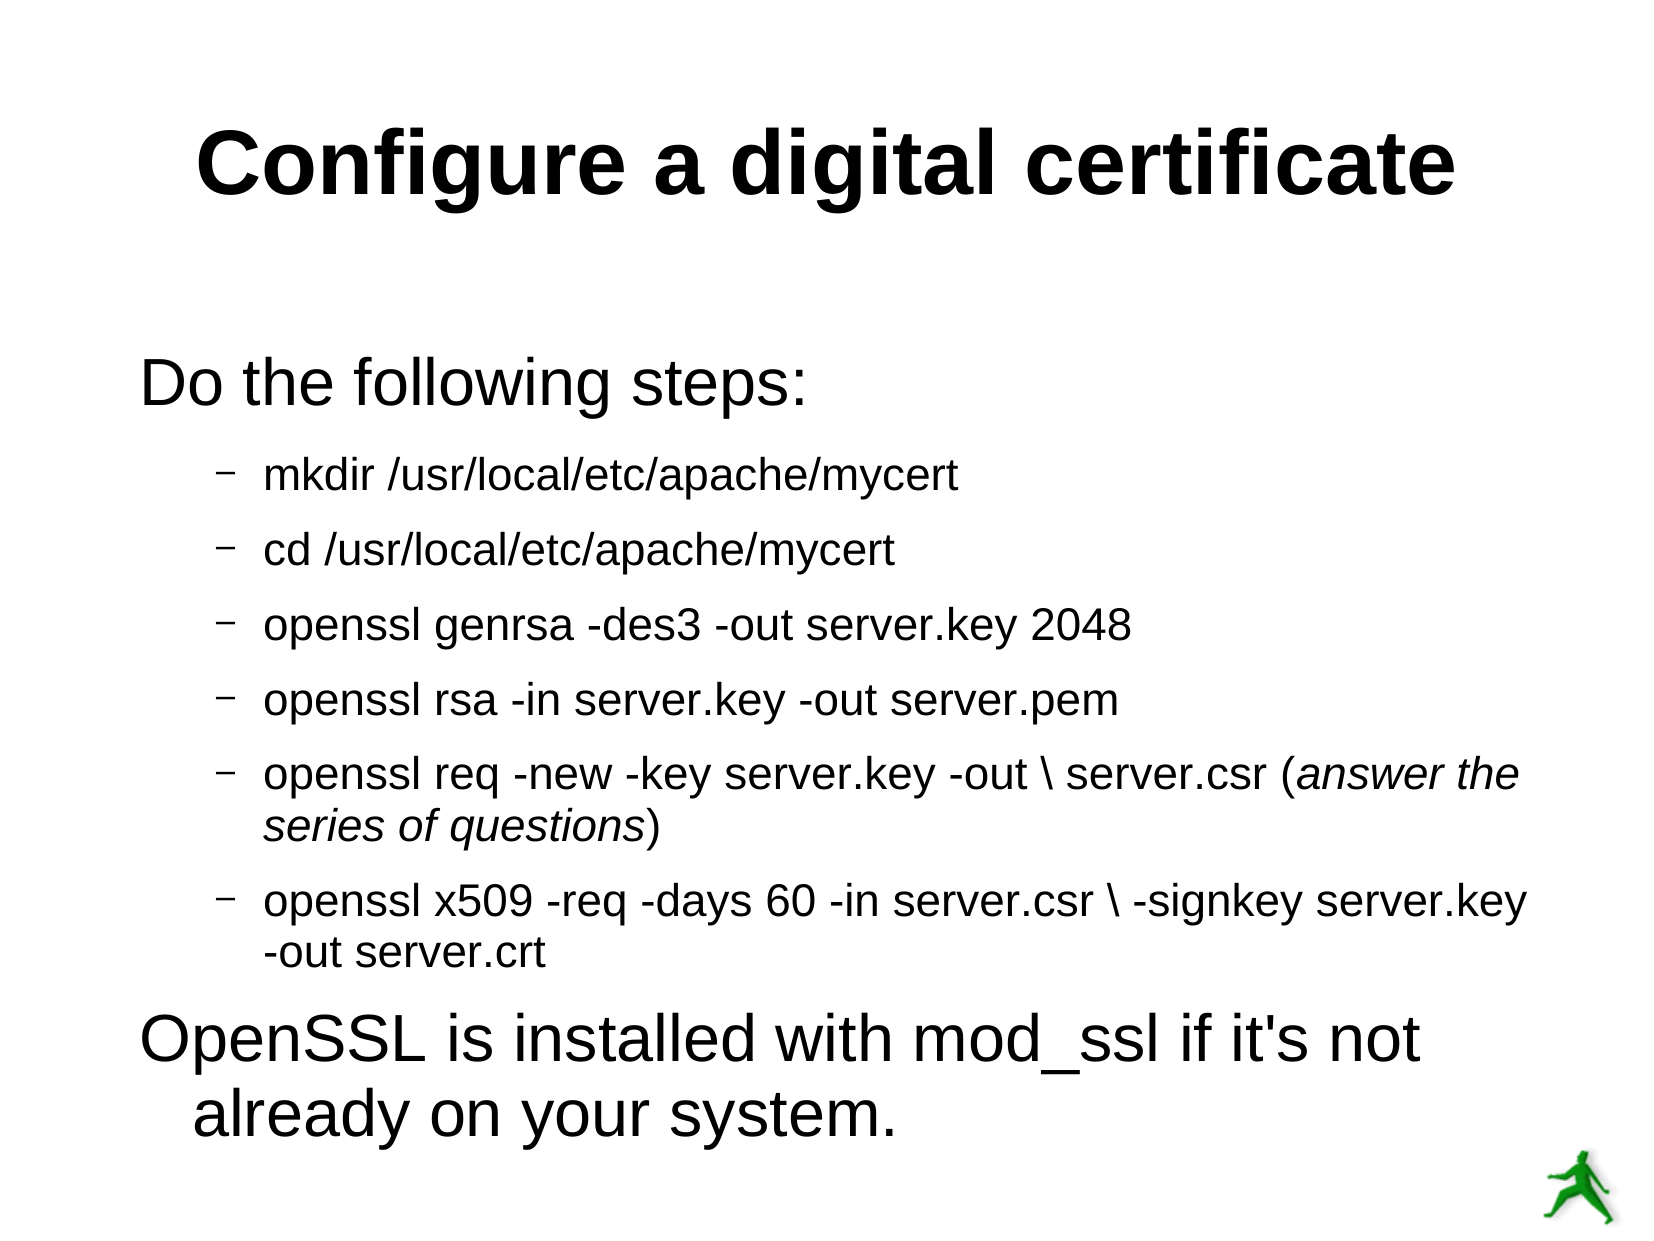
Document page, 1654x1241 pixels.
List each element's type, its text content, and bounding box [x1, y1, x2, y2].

list Do the following steps: mkdir /usr/local/etc/apache/mycert cd /usr/local/etc/apache/mycert openssl genrsa -des3 -out server.key 2048 openssl rsa -in server.key -out server.pem openssl req -new -key server.key -out \ server.csr (answer the series of questions) openssl x509 -req -days 60 -in server.csr \ -signkey server.key -out server.crt OpenSSL is installed with mod_ssl if it's not already on your system. [121, 344, 1534, 1210]
picture [1541, 1135, 1634, 1227]
title Configure a digital certificate [121, 73, 1534, 253]
